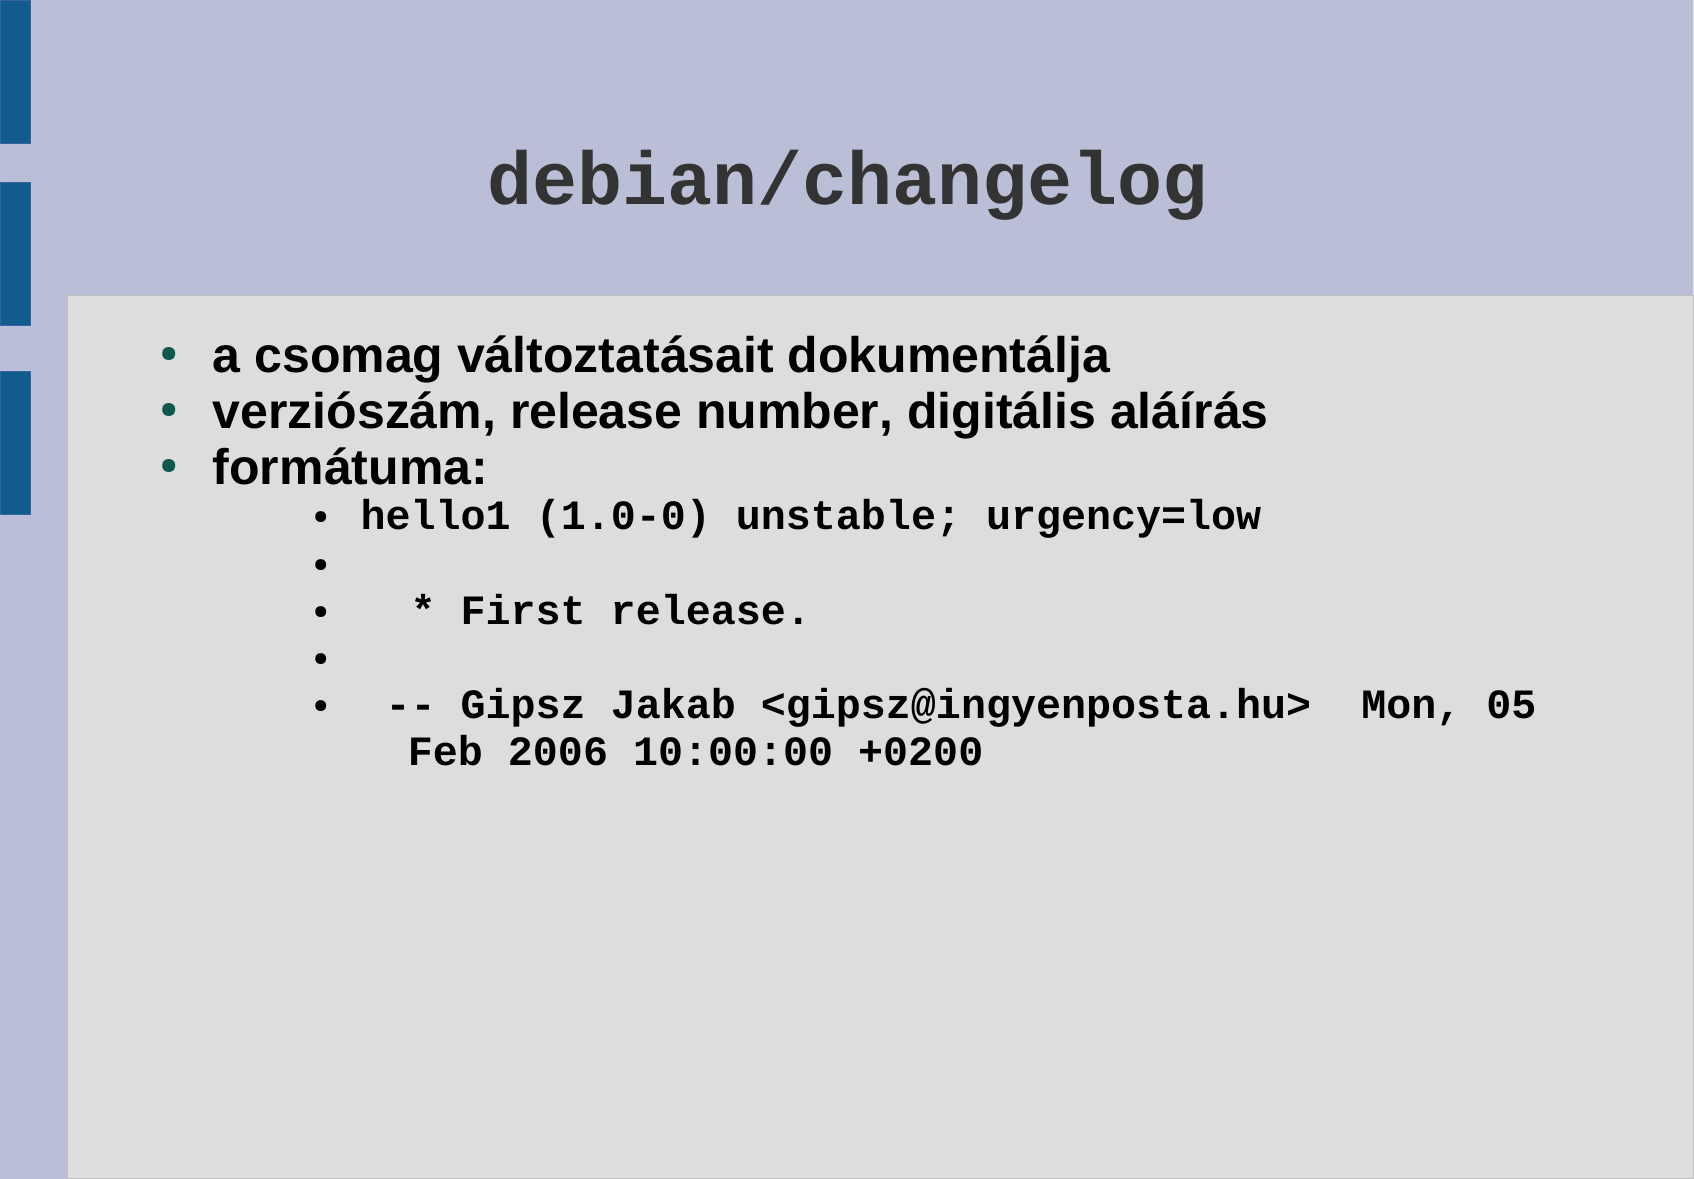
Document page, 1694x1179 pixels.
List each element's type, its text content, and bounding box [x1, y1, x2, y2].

title debian/changelog [124, 86, 1571, 284]
list a csomag változtatásait dokumentálja verziószám, release number, digitális aláírás formátuma: hello1 (1.0-0) unstable; urgency=low * First release. -- Gipsz Jakab <gipsz@ingyenposta.hu> Mon, 05 Feb 2006 10:00:00 +0200 [124, 327, 1571, 1071]
